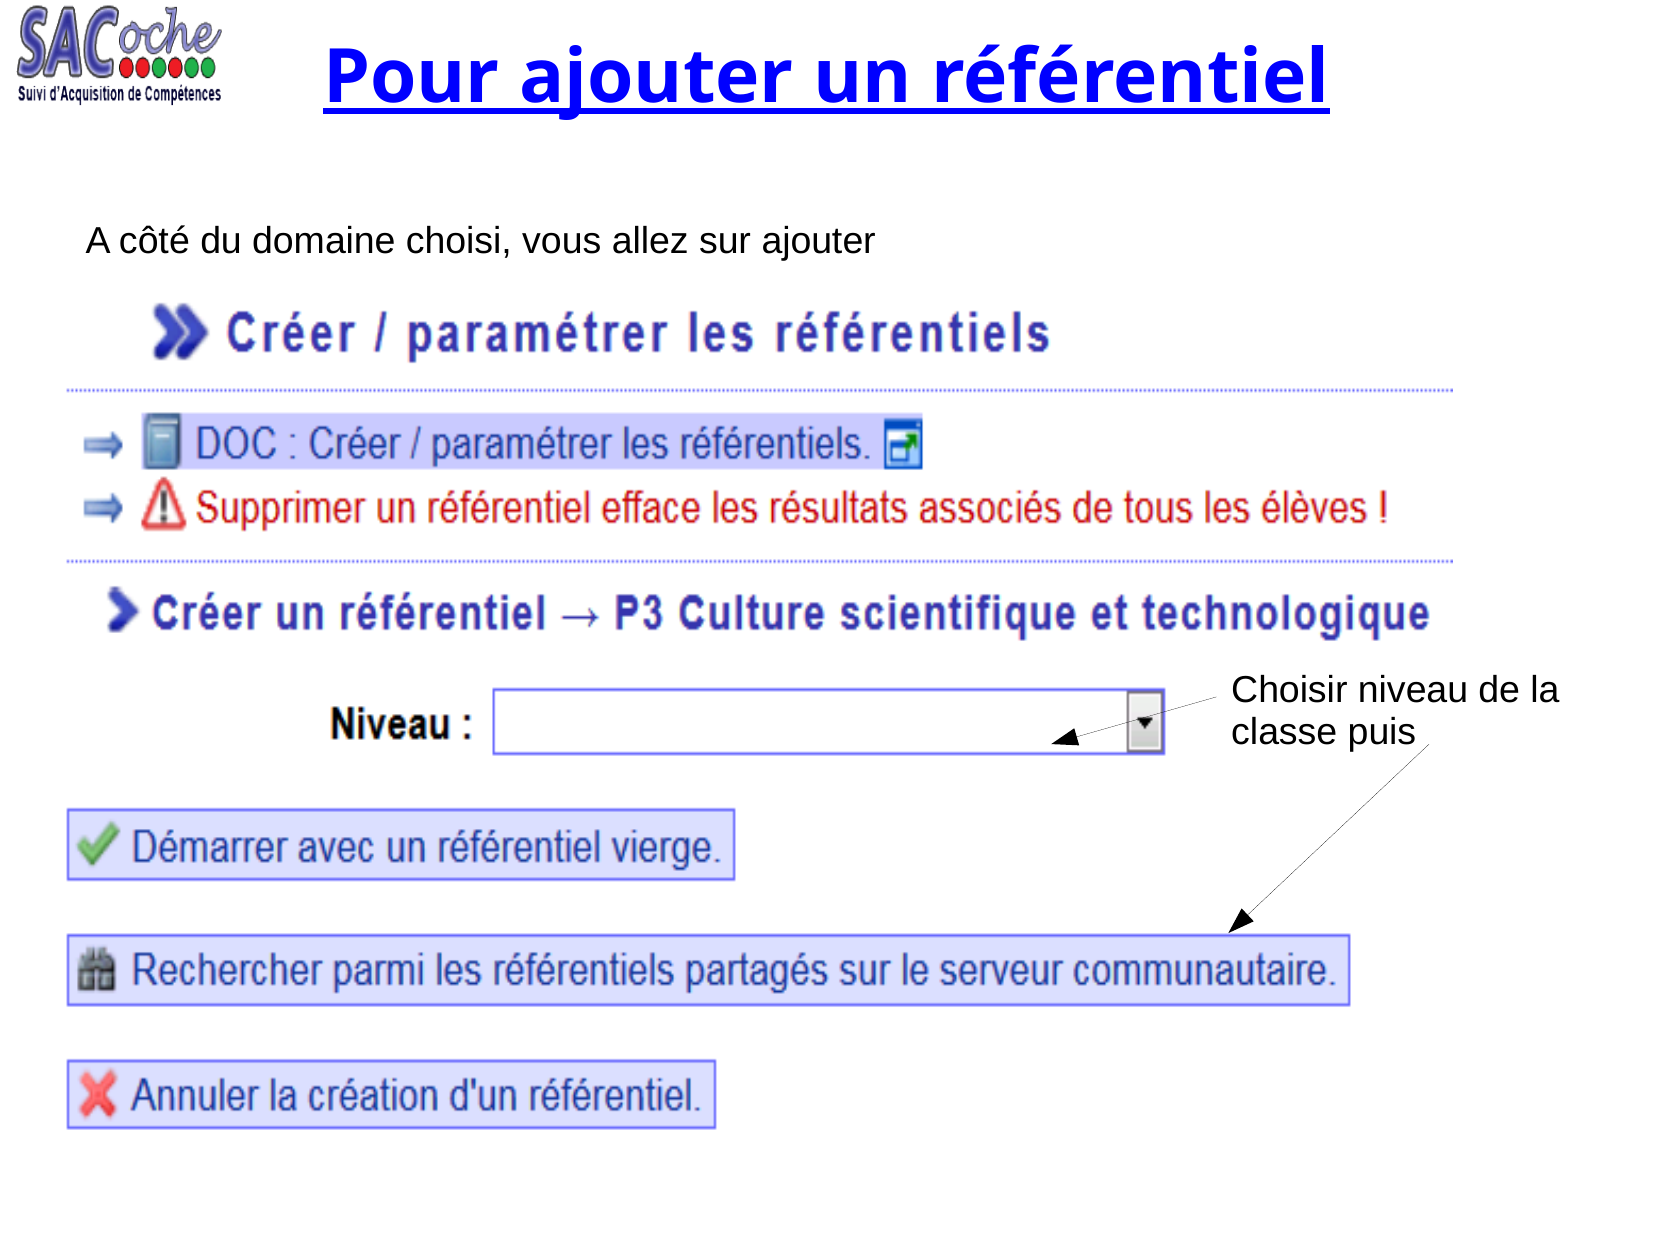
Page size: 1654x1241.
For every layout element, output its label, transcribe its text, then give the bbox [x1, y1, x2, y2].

text_box A côté du domaine choisi, vous allez sur ajouter [70, 212, 902, 270]
picture [59, 283, 1453, 1170]
picture [13, 1, 225, 107]
text_box Choisir niveau de la classe puis [1216, 661, 1642, 761]
title Pour ajouter un référentiel [82, 0, 1571, 166]
